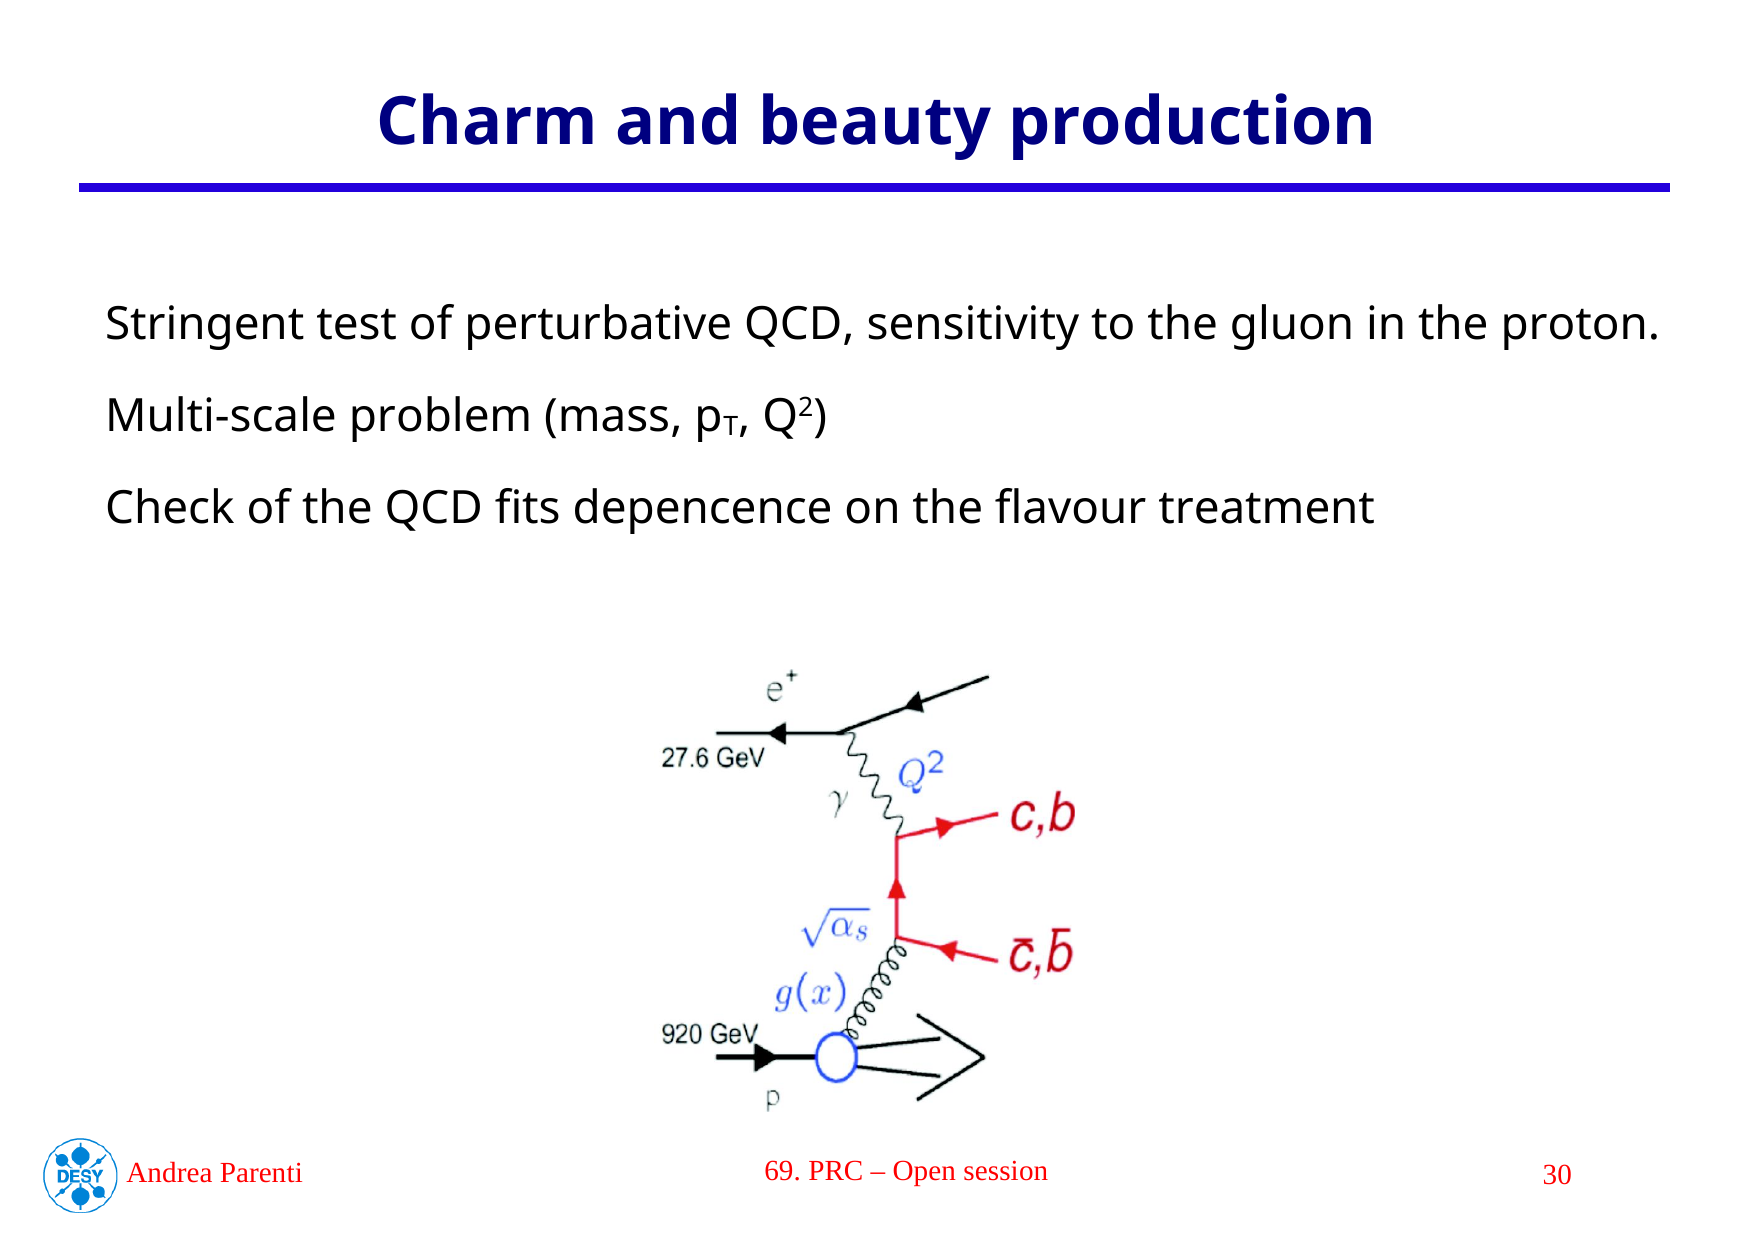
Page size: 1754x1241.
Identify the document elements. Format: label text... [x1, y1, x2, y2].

title Charm and beauty production [87, 49, 1666, 188]
picture [42, 1138, 118, 1213]
picture [654, 669, 1075, 1112]
list Stringent test of perturbative QCD, sensitivity to the gluon in the proton. Multi-scale problem (mass, pT, Q2) Check of the QCD fits depencence on the flavour treatment [87, 290, 1666, 1109]
